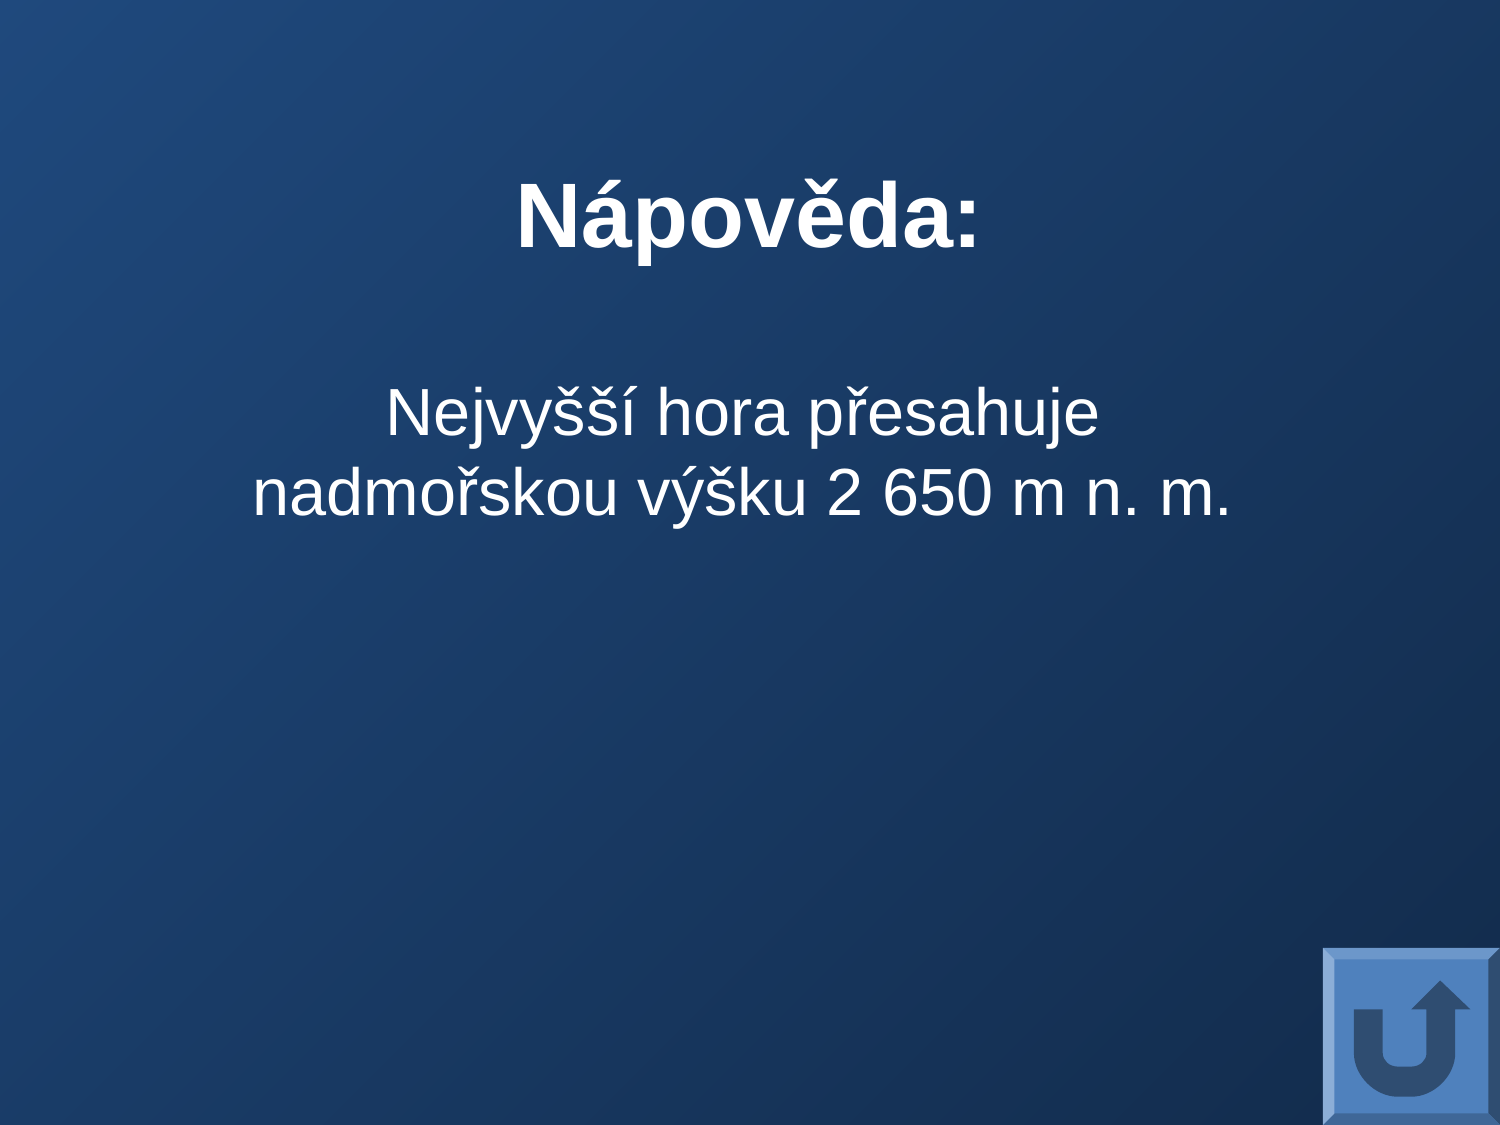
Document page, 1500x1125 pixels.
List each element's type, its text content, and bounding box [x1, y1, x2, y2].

text_box [1324, 947, 1500, 1125]
title Nápověda: [112, 90, 1388, 332]
text_box Nejvyšší hora přesahuje nadmořskou výšku 2 650 m n. m. [218, 361, 1269, 650]
